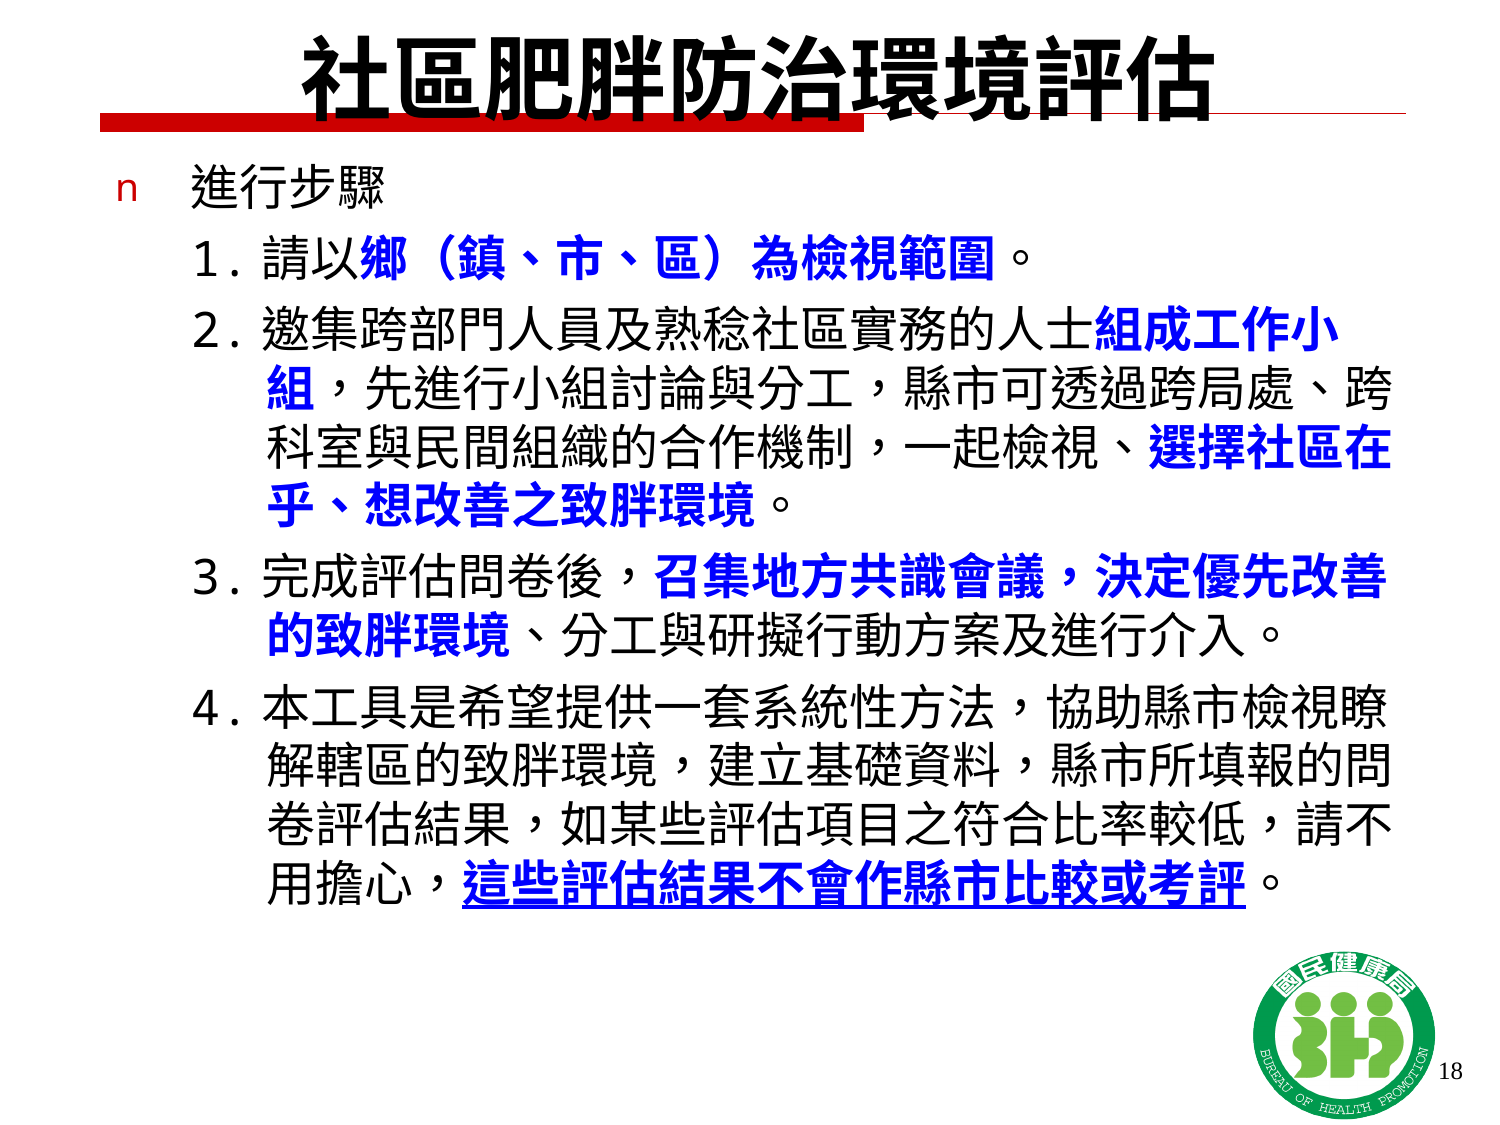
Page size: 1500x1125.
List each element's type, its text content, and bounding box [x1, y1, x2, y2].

title 社區肥胖防治環境評估 [102, 13, 1416, 140]
text_box [1423, 1046, 1500, 1125]
list 進行步驟 1.請以鄉（鎮、市、區）為檢視範圍。 2.邀集跨部門人員及熟稔社區實務的人士組成工作小組，先進行小組討論與分工，縣市可透過跨局處、跨科室與民間組織的合作機制，一起檢視、選擇社區在乎、想改善之致胖環境。 3.完成評估問卷後，召集地方共識會議，決定優先改善的致胖環境、分工與研擬行動方案及進行介入。 4.本工具是希望提供一套系統性方法，協助縣市檢視瞭解轄區的致胖環境，建立基礎資料，縣市所填報的問卷評估結果，如某些評估項目之符合比率較低，請不用擔心，這些評估結果不會作縣市比較或考評。 [100, 148, 1412, 977]
